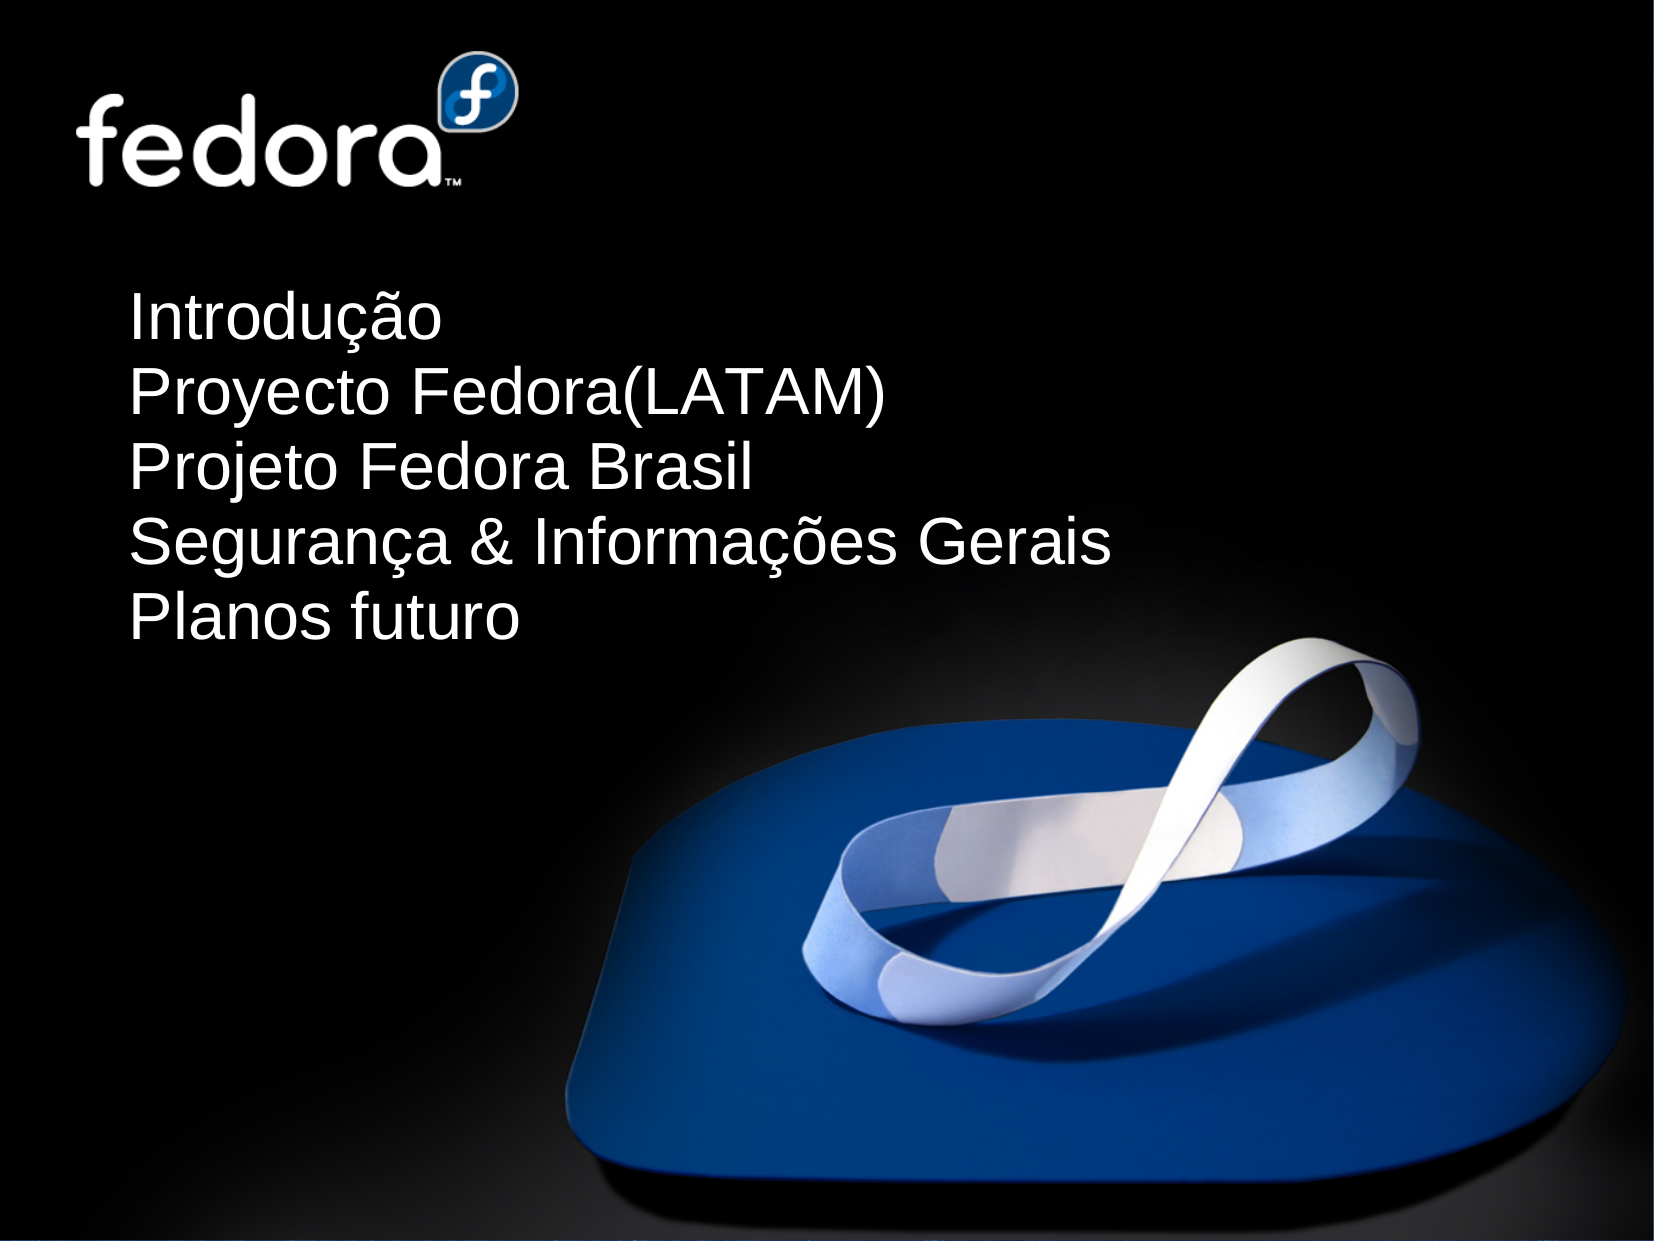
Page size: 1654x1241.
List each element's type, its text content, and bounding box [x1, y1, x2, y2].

text_box Introdução Proyecto Fedora(LATAM) Projeto Fedora Brasil Segurança & Informações Gerais Planos futuro [86, 0, 1576, 654]
picture [0, 0, 1654, 1241]
